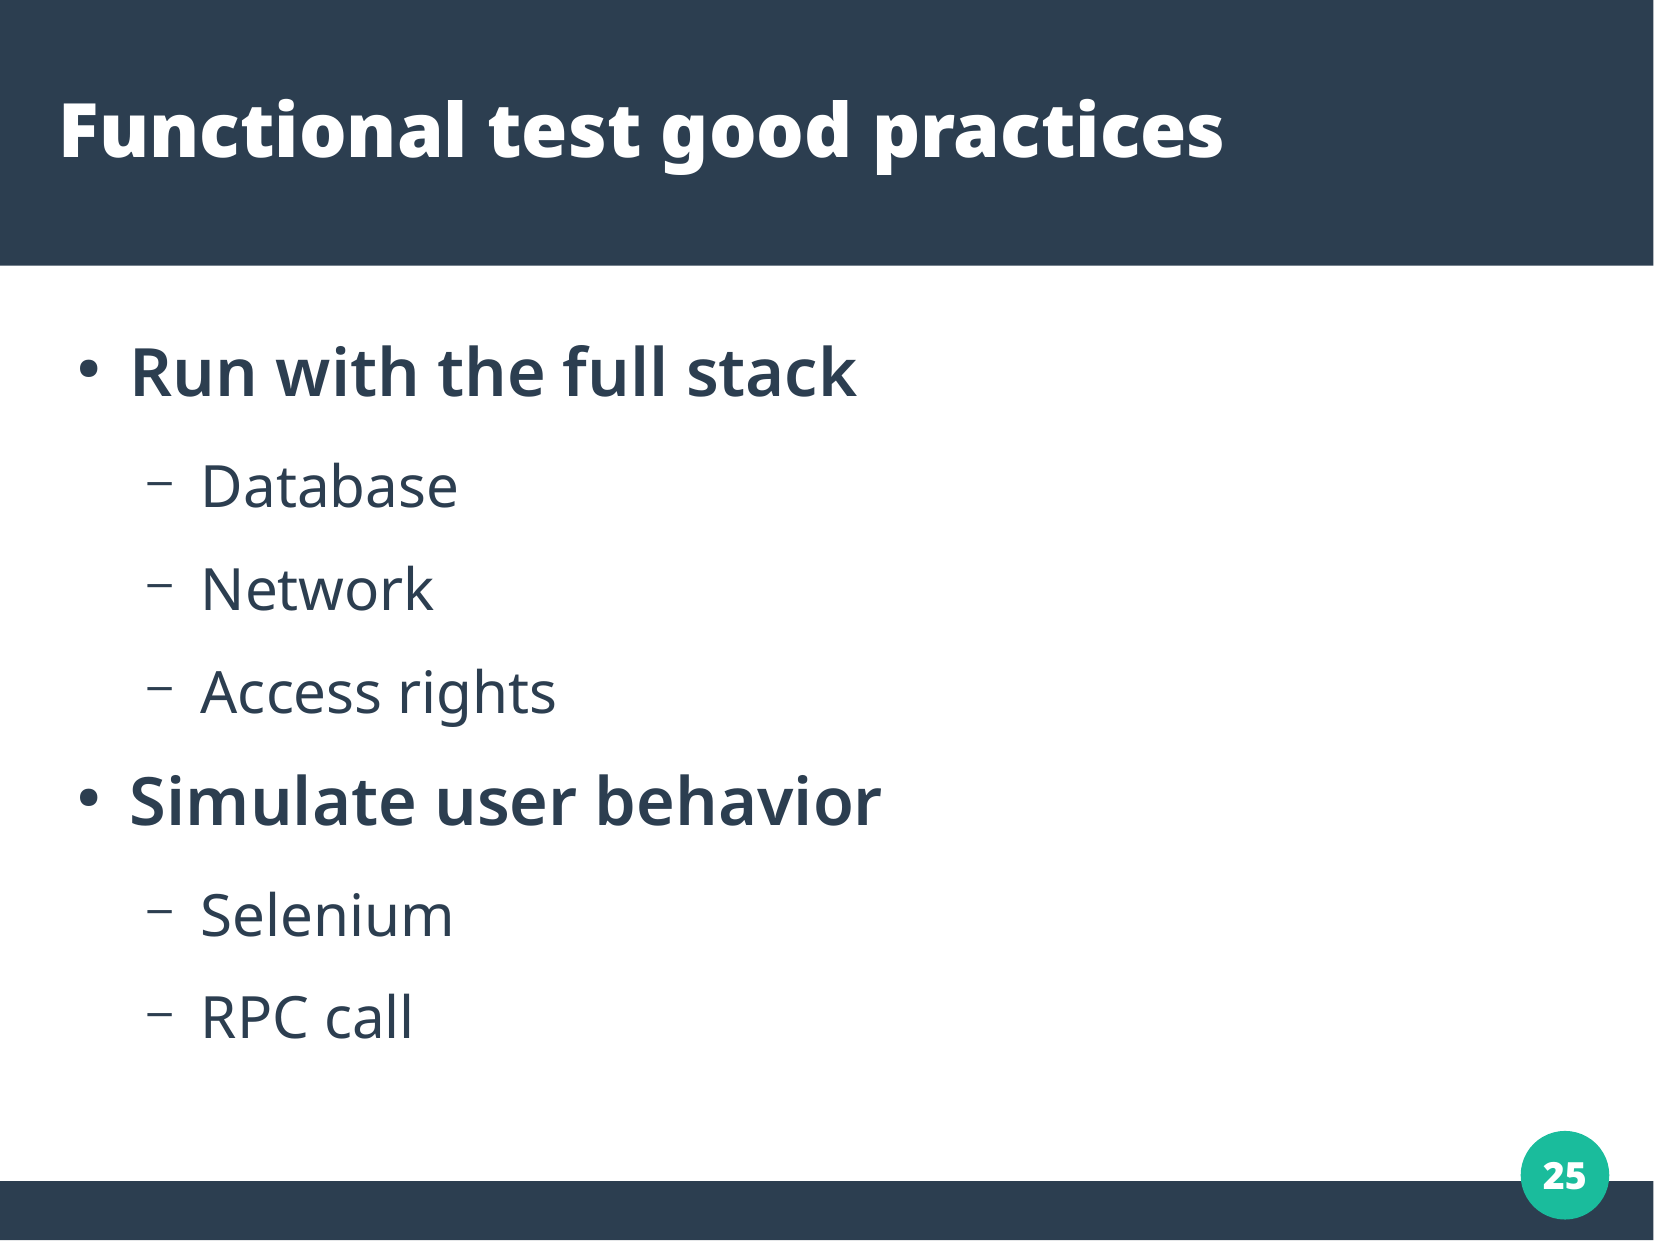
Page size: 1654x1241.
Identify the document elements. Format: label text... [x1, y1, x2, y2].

title Functional test good practices [59, 49, 1595, 207]
list Run with the full stack Database Network Access rights Simulate user behavior Selenium RPC call [59, 324, 1595, 1152]
